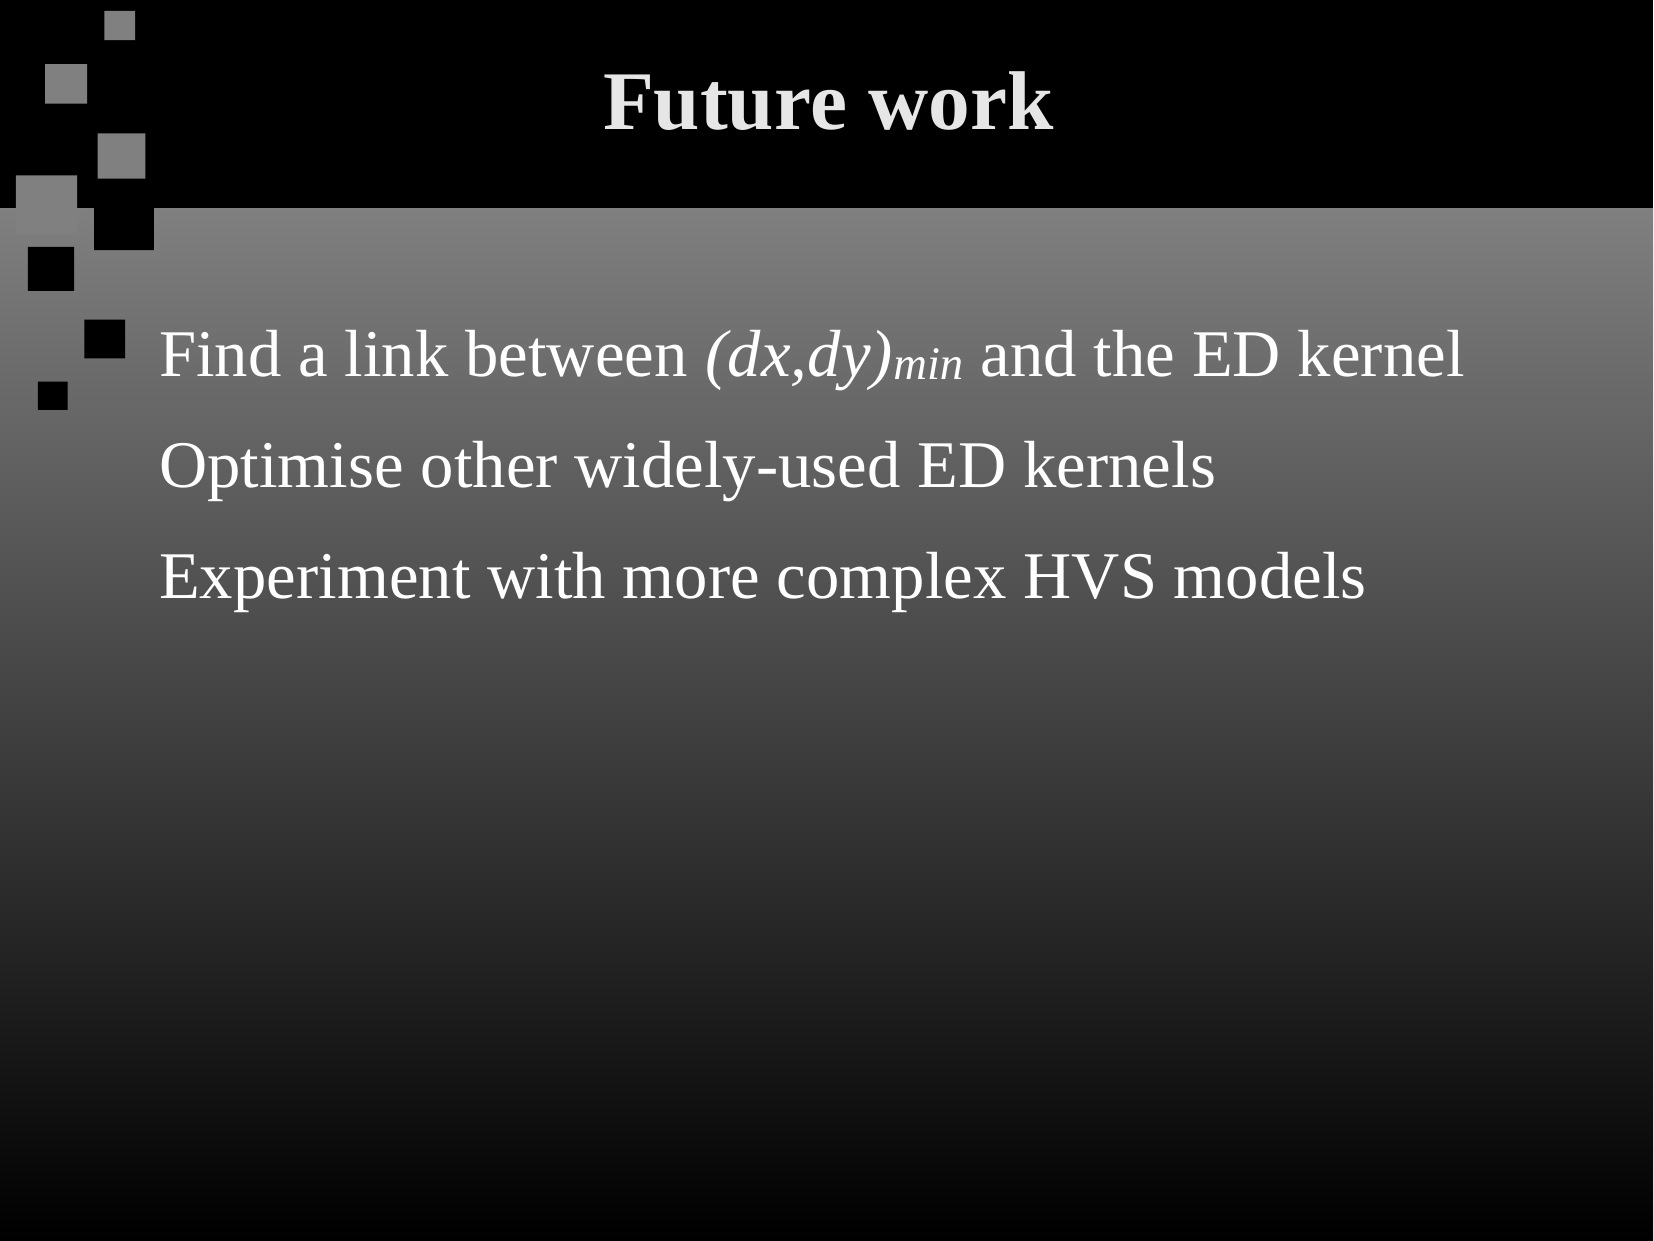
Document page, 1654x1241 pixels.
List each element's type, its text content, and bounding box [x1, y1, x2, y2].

list Find a link between (dx,dy)min and the ED kernel Optimise other widely-used ED kernels Experiment with more complex HVS models [141, 279, 1532, 1183]
title Future work [90, 0, 1567, 204]
